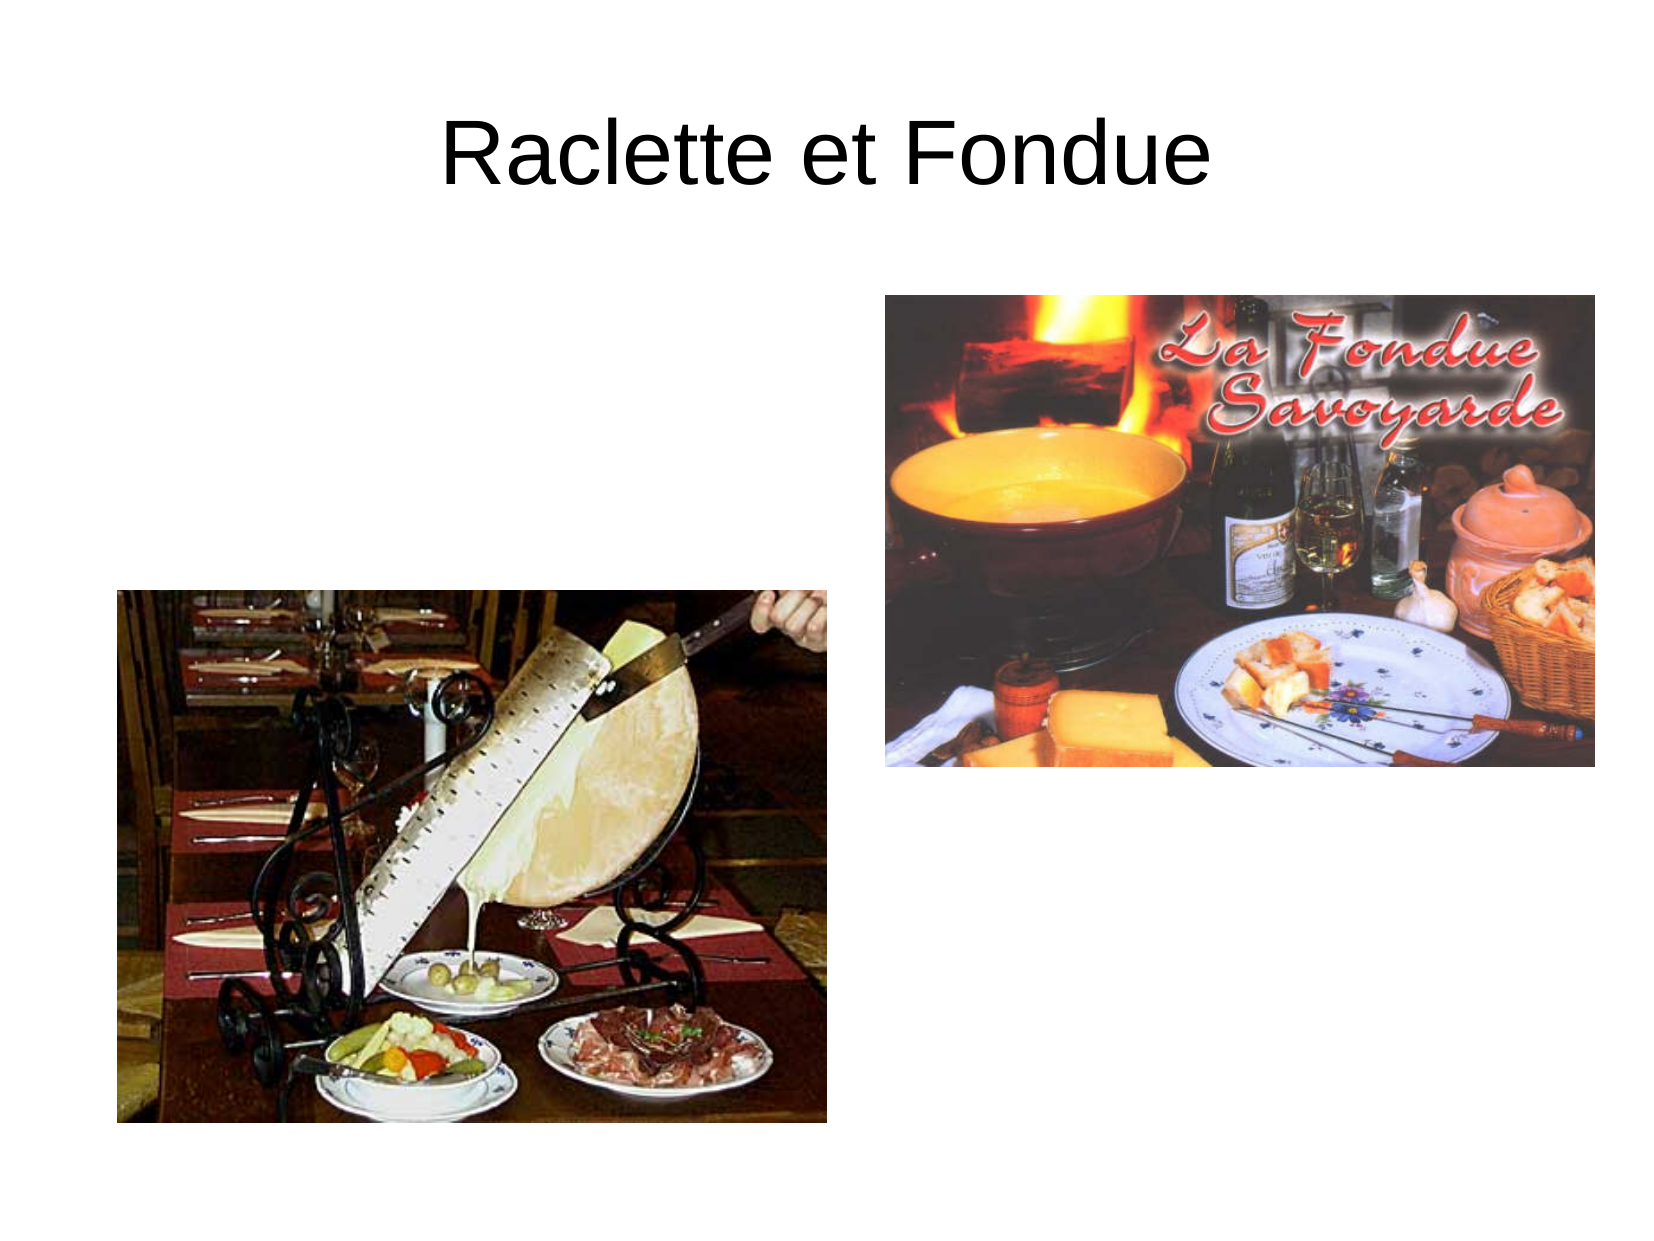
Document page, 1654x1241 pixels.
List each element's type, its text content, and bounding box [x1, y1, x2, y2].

title Raclette et Fondue [82, 56, 1571, 250]
picture [885, 295, 1595, 767]
picture [117, 590, 827, 1123]
